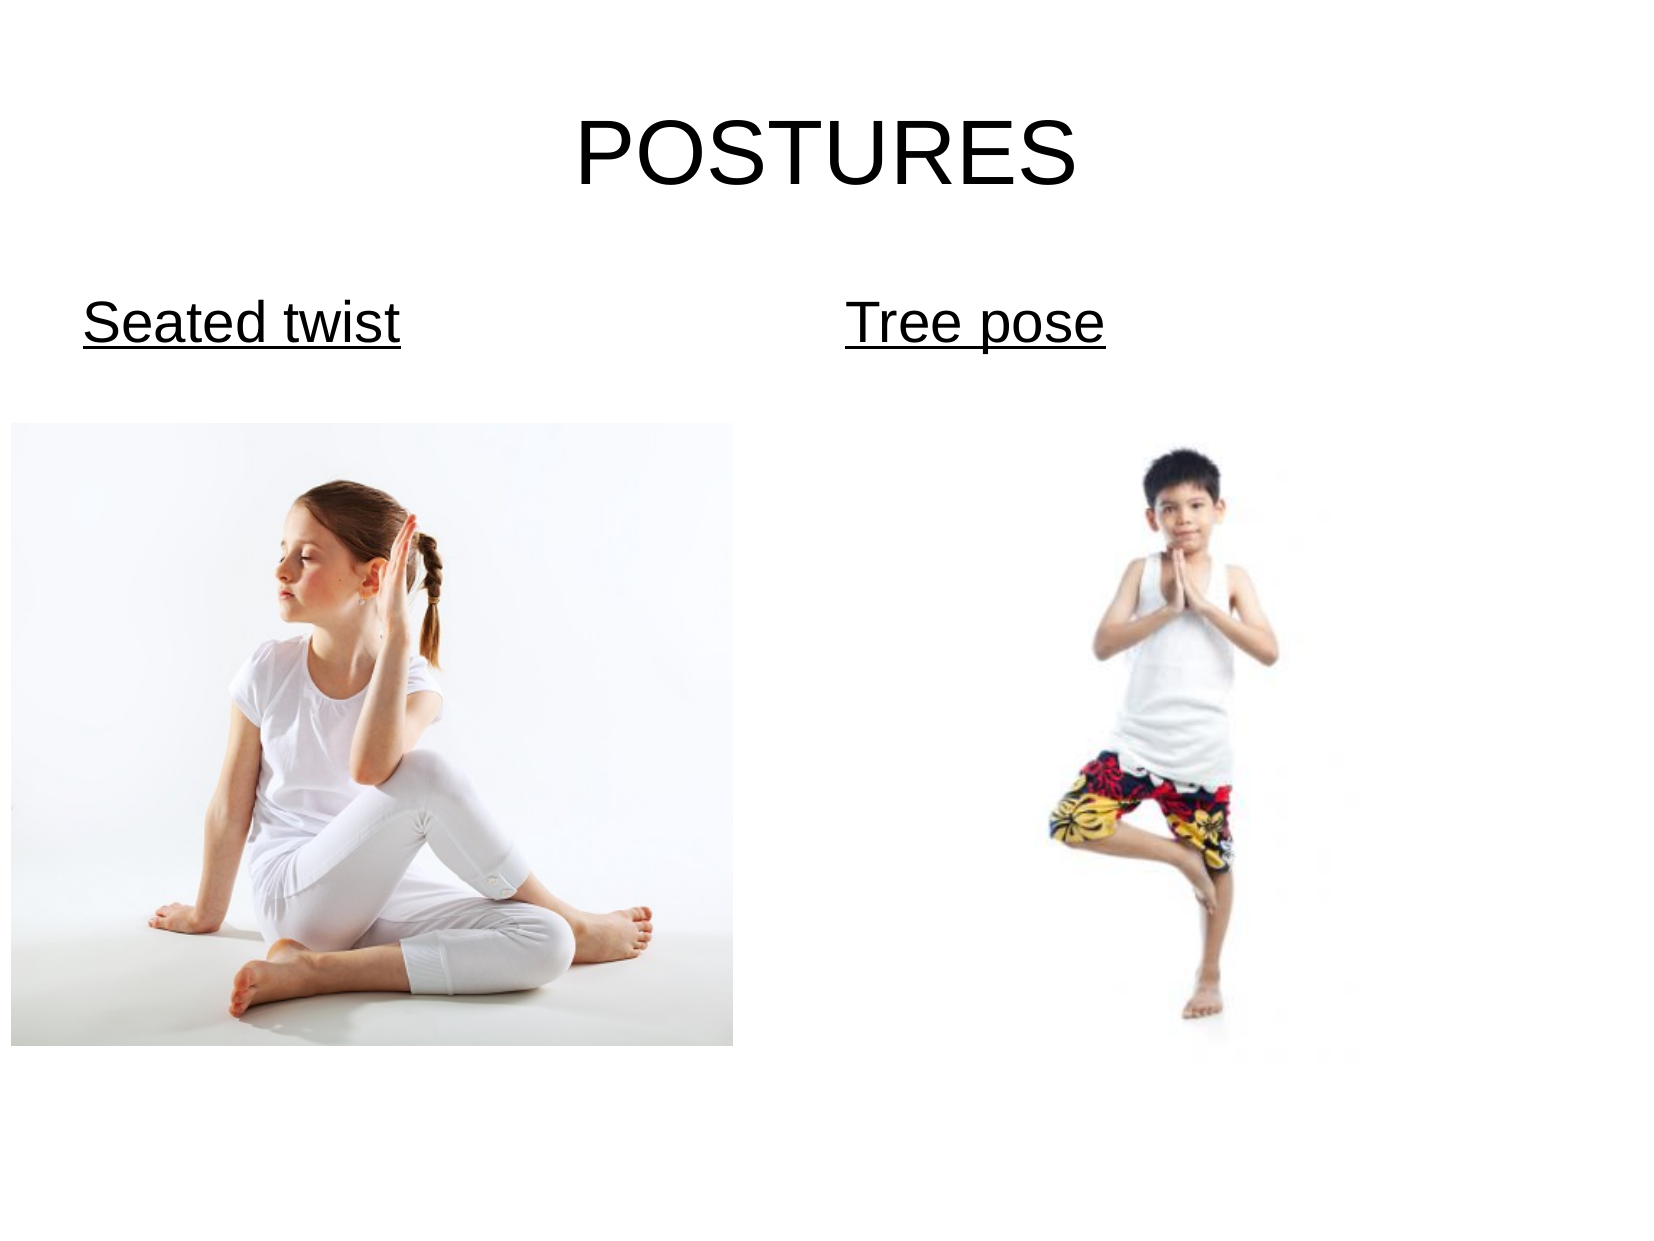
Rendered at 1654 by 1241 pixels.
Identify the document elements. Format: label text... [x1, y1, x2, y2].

title POSTURES [82, 49, 1571, 257]
picture [980, 389, 1359, 1063]
list Tree pose [845, 290, 1572, 1010]
picture [11, 423, 733, 1046]
list Seated twist [82, 290, 809, 1010]
